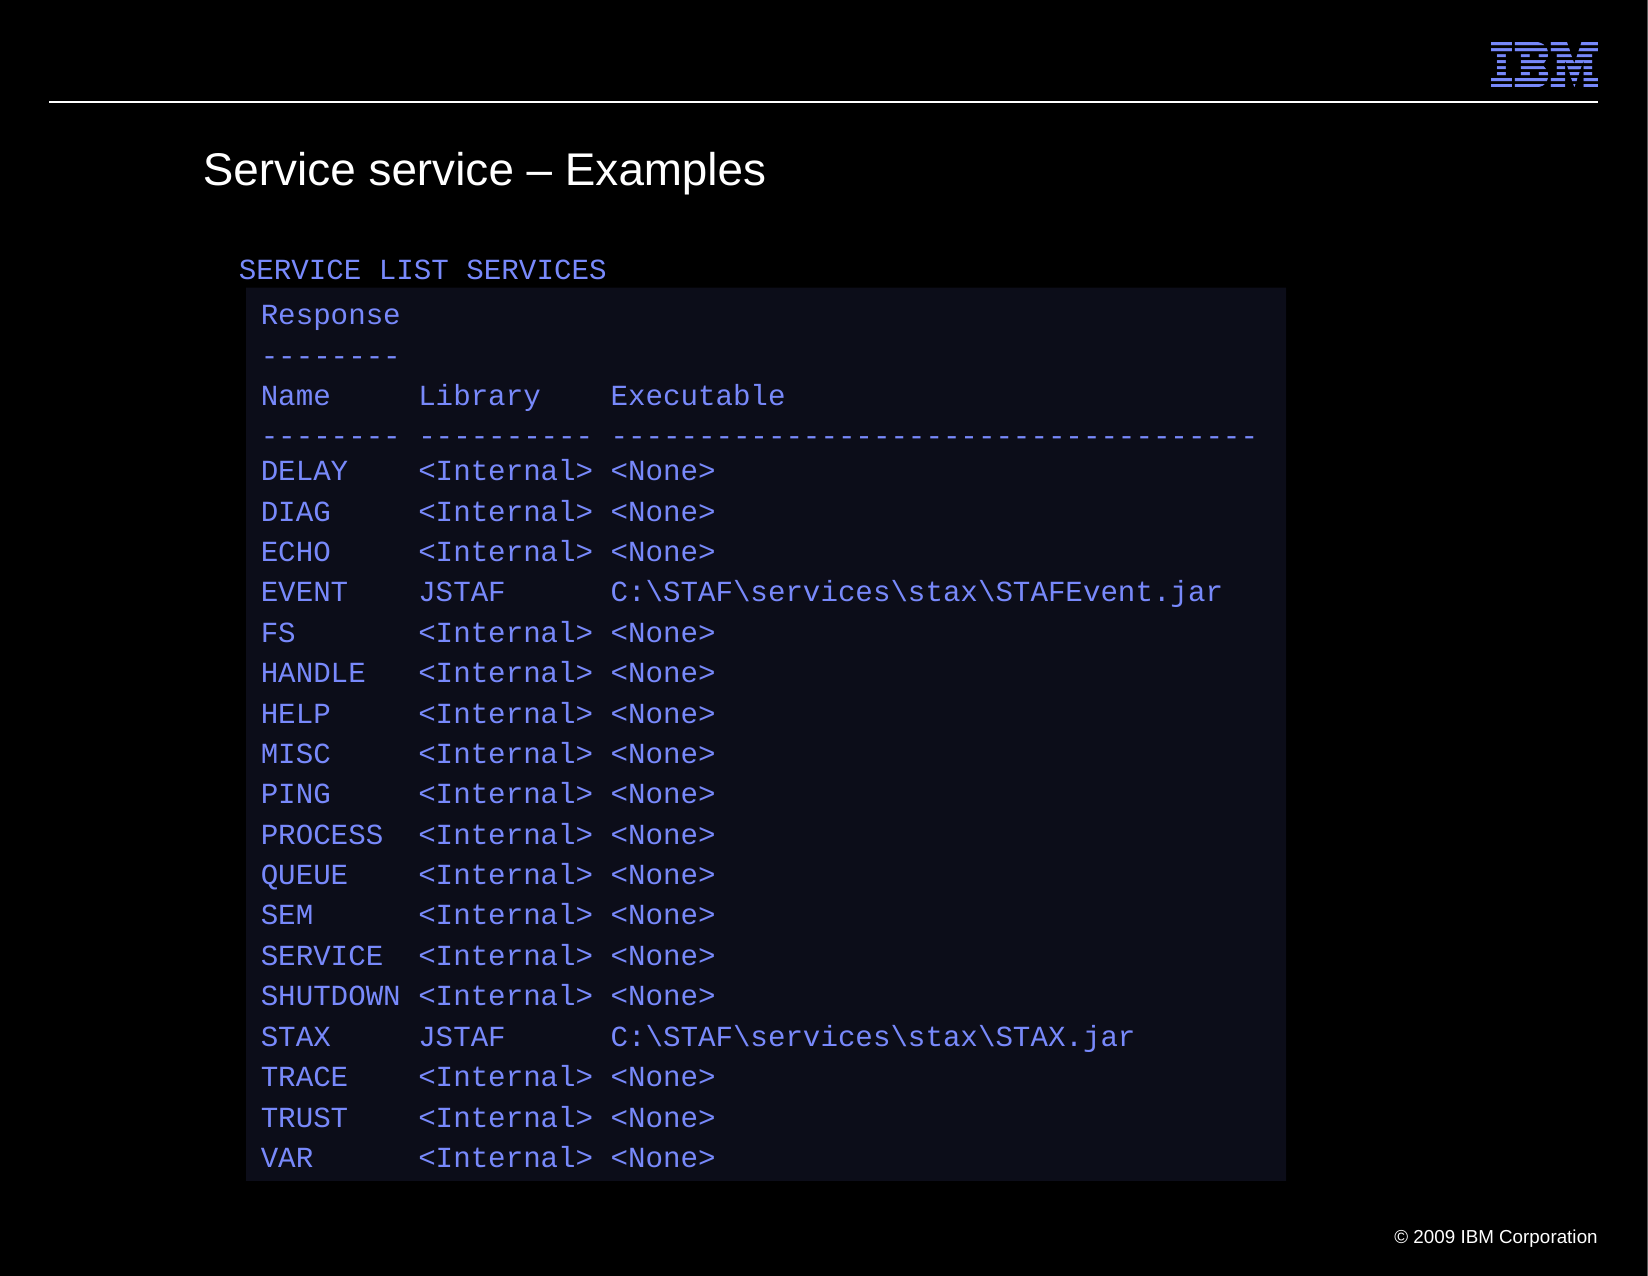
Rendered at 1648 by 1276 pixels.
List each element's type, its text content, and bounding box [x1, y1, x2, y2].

text_box Response -------- Name Library Executable -------- ---------- -------------------------------------DELAY <Internal> <None> DIAG <Internal> <None> ECHO <Internal> <None> EVENT JSTAF C:\STAF\services\stax\STAFEvent.jar FS <Internal> <None> HANDLE <Internal> <None> HELP <Internal> <None> MISC <Internal> <None> PING <Internal> <None> PROCESS <Internal> <None> QUEUE <Internal> <None> SEM <Internal> <None> SERVICE <Internal> <None> SHUTDOWN <Internal> <None> STAX JSTAF C:\STAF\services\stax\STAX.jar TRACE <Internal> <None> TRUST <Internal> <None> VAR <Internal> <None> [246, 287, 1287, 1181]
text_box SERVICE LIST SERVICES [239, 250, 1648, 286]
title Service service – Examples [186, 137, 1648, 231]
picture [1491, 42, 1598, 87]
